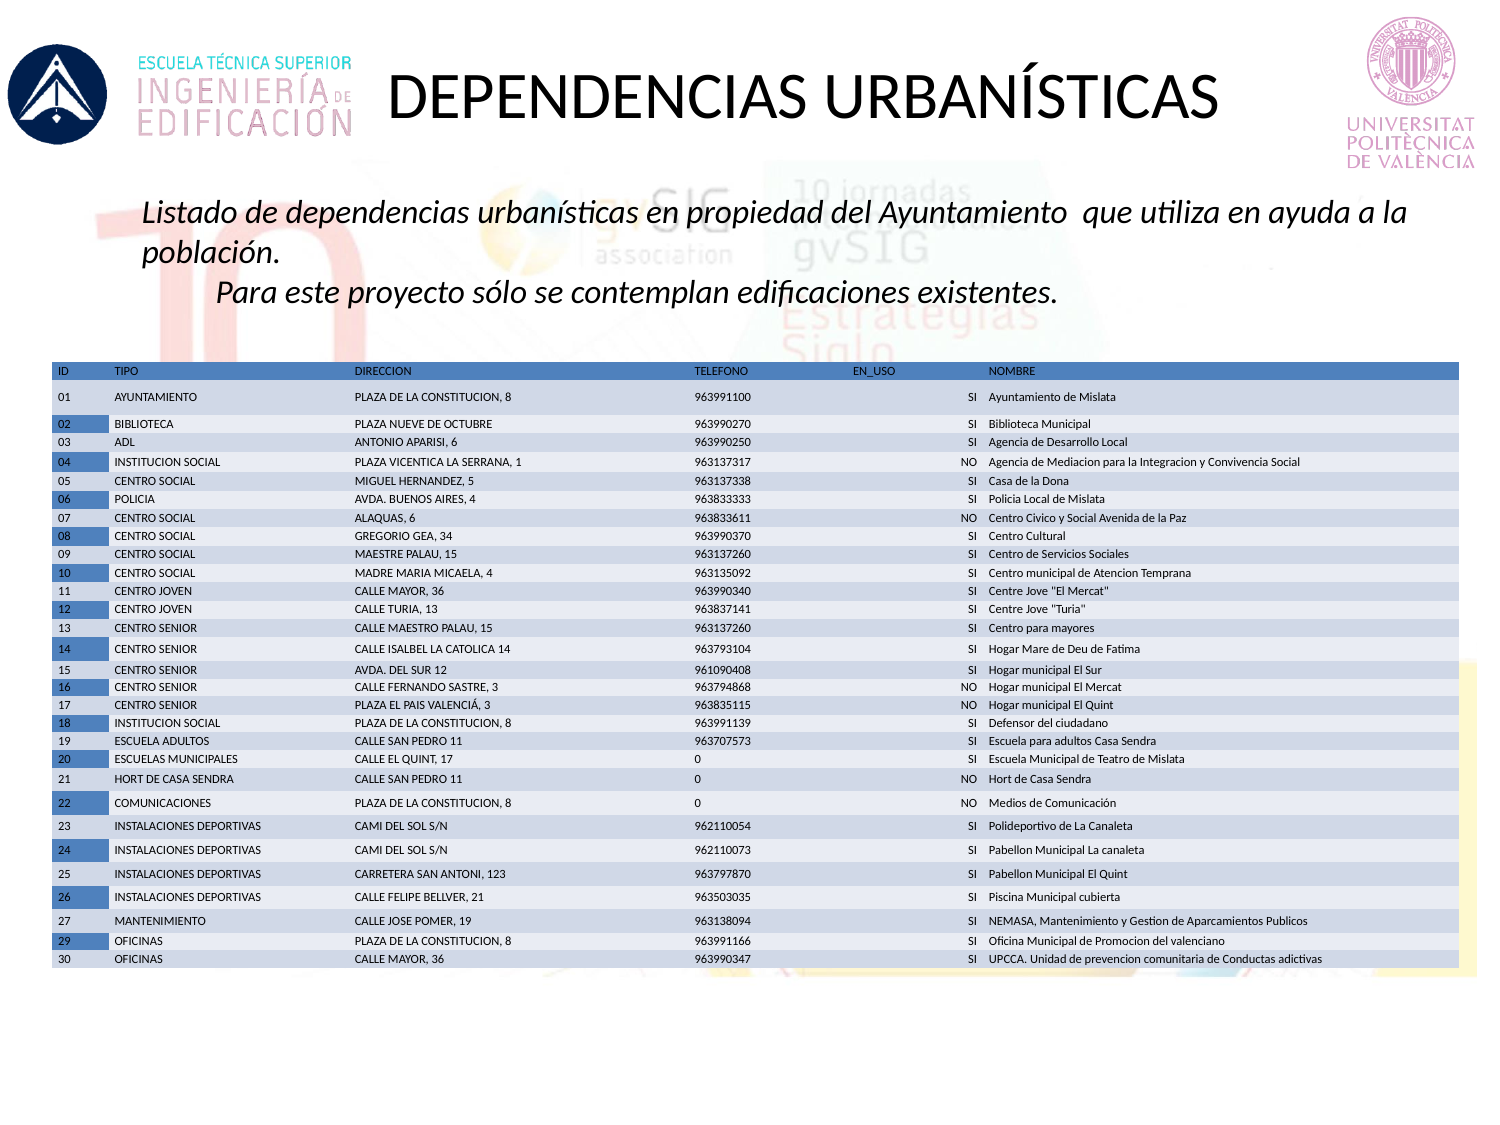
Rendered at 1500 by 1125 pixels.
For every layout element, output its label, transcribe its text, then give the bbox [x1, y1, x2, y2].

table_cell 17 [52, 696, 109, 715]
table_cell CALLE JOSE POMER, 19 [349, 909, 689, 933]
table_cell GREGORIO GEA, 34 [349, 527, 689, 546]
table_cell 12 [52, 601, 109, 619]
table_cell ESCUELAS MUNICIPALES [109, 750, 349, 768]
table_cell Biblioteca Municipal [983, 415, 1459, 433]
table_cell 29 [52, 933, 109, 950]
table_cell Hogar municipal El Sur [983, 661, 1459, 679]
table_cell 963794868 [689, 679, 847, 696]
table_cell 27 [52, 909, 109, 933]
table_cell 962110073 [689, 839, 847, 862]
table_cell 22 [52, 791, 109, 815]
table_cell CARRETERA SAN ANTONI, 123 [349, 862, 689, 886]
table_cell CENTRO SOCIAL [109, 546, 349, 564]
table_cell SI [847, 715, 983, 732]
table_cell SI [847, 839, 983, 862]
table_cell CALLE FERNANDO SASTRE, 3 [349, 679, 689, 696]
table_cell SI [847, 750, 983, 768]
table_cell 06 [52, 491, 109, 509]
table_cell 14 [52, 637, 109, 661]
table_header TELEFONO [689, 362, 847, 380]
table_cell COMUNICACIONES [109, 791, 349, 815]
table_cell CALLE MAESTRO PALAU, 15 [349, 619, 689, 637]
table_cell Hort de Casa Sendra [983, 768, 1459, 791]
table_cell ADL [109, 433, 349, 452]
table_cell 963137260 [689, 619, 847, 637]
table_cell Centro Civico y Social Avenida de la Paz [983, 509, 1459, 527]
table_cell Hogar municipal El Quint [983, 696, 1459, 715]
table_header DIRECCION [349, 362, 689, 380]
table_cell OFICINAS [109, 933, 349, 950]
table_cell Casa de la Dona [983, 472, 1459, 491]
table_cell Oficina Municipal de Promocion del valenciano [983, 933, 1459, 950]
table_cell PLAZA EL PAIS VALENCIÁ, 3 [349, 696, 689, 715]
table_cell INSTITUCION SOCIAL [109, 452, 349, 472]
table_cell BIBLIOTECA [109, 415, 349, 433]
table_cell CALLE ISALBEL LA CATOLICA 14 [349, 637, 689, 661]
table_cell SI [847, 815, 983, 839]
table_header NOMBRE [983, 362, 1459, 380]
table_cell CALLE EL QUINT, 17 [349, 750, 689, 768]
table_cell 21 [52, 768, 109, 791]
table_cell 961090408 [689, 661, 847, 679]
table_cell SI [847, 472, 983, 491]
table_cell CENTRO SOCIAL [109, 472, 349, 491]
table_cell 963833611 [689, 509, 847, 527]
table_cell Defensor del ciudadano [983, 715, 1459, 732]
table_cell MIGUEL HERNANDEZ, 5 [349, 472, 689, 491]
picture [0, 0, 1491, 1125]
table_cell MANTENIMIENTO [109, 909, 349, 933]
table_cell 963991166 [689, 933, 847, 950]
table_cell 963793104 [689, 637, 847, 661]
table_cell 963707573 [689, 732, 847, 750]
table_cell Centro para mayores [983, 619, 1459, 637]
table_cell 16 [52, 679, 109, 696]
table_cell 23 [52, 815, 109, 839]
table_cell Hogar municipal El Mercat [983, 679, 1459, 696]
table_cell 0 [689, 750, 847, 768]
table_cell SI [847, 950, 983, 968]
table_cell Centro Cultural [983, 527, 1459, 546]
table_cell CENTRO SOCIAL [109, 527, 349, 546]
table_cell SI [847, 415, 983, 433]
table_cell ESCUELA ADULTOS [109, 732, 349, 750]
table_cell 05 [52, 472, 109, 491]
table_cell AVDA. BUENOS AIRES, 4 [349, 491, 689, 509]
table_cell 24 [52, 839, 109, 862]
table_cell 963138094 [689, 909, 847, 933]
table_cell SI [847, 564, 983, 582]
table_cell Ayuntamiento de Mislata [983, 380, 1459, 415]
table_cell 963990250 [689, 433, 847, 452]
table_cell 09 [52, 546, 109, 564]
table_cell MAESTRE PALAU, 15 [349, 546, 689, 564]
table_cell 963797870 [689, 862, 847, 886]
table_cell SI [847, 527, 983, 546]
table_cell INSTALACIONES DEPORTIVAS [109, 815, 349, 839]
table_cell CALLE SAN PEDRO 11 [349, 732, 689, 750]
table_cell MADRE MARIA MICAELA, 4 [349, 564, 689, 582]
table_cell POLICIA [109, 491, 349, 509]
table_cell SI [847, 886, 983, 909]
table_cell 03 [52, 433, 109, 452]
table_cell 20 [52, 750, 109, 768]
table_cell NO [847, 509, 983, 527]
table_header ID [52, 362, 109, 380]
table_cell 13 [52, 619, 109, 637]
table_cell OFICINAS [109, 950, 349, 968]
table_cell Centro de Servicios Sociales [983, 546, 1459, 564]
table_cell Agencia de Mediacion para la Integracion y Convivencia Social [983, 452, 1459, 472]
table_cell SI [847, 732, 983, 750]
table_cell NO [847, 679, 983, 696]
table_cell PLAZA DE LA CONSTITUCION, 8 [349, 933, 689, 950]
table_cell ANTONIO APARISI, 6 [349, 433, 689, 452]
table_cell SI [847, 546, 983, 564]
table_cell SI [847, 619, 983, 637]
table_cell CENTRO SENIOR [109, 637, 349, 661]
table_cell Pabellon Municipal La canaleta [983, 839, 1459, 862]
table_cell 962110054 [689, 815, 847, 839]
table_cell 963137338 [689, 472, 847, 491]
table_header EN_USO [847, 362, 983, 380]
table_cell AYUNTAMIENTO [109, 380, 349, 415]
table_cell 963991100 [689, 380, 847, 415]
table_cell CALLE TURIA, 13 [349, 601, 689, 619]
table_cell SI [847, 491, 983, 509]
table_cell CENTRO SENIOR [109, 619, 349, 637]
table_cell NO [847, 768, 983, 791]
table_cell 0 [689, 791, 847, 815]
table_cell 963135092 [689, 564, 847, 582]
table_cell Policia Local de Mislata [983, 491, 1459, 509]
table_cell CENTRO SENIOR [109, 679, 349, 696]
table_cell SI [847, 637, 983, 661]
table_cell INSTALACIONES DEPORTIVAS [109, 839, 349, 862]
table_cell CENTRO JOVEN [109, 601, 349, 619]
table_cell Polideportivo de La Canaleta [983, 815, 1459, 839]
table_cell CENTRO SENIOR [109, 696, 349, 715]
table_cell 963137260 [689, 546, 847, 564]
table_cell CENTRO SOCIAL [109, 564, 349, 582]
table_cell 25 [52, 862, 109, 886]
table_cell INSTALACIONES DEPORTIVAS [109, 862, 349, 886]
table_cell SI [847, 601, 983, 619]
table_cell Pabellon Municipal El Quint [983, 862, 1459, 886]
table_cell 963137317 [689, 452, 847, 472]
table_cell SI [847, 933, 983, 950]
table_cell SI [847, 433, 983, 452]
table_cell ALAQUAS, 6 [349, 509, 689, 527]
table_cell PLAZA DE LA CONSTITUCION, 8 [349, 715, 689, 732]
table_cell PLAZA NUEVE DE OCTUBRE [349, 415, 689, 433]
table_cell 30 [52, 950, 109, 968]
table_cell Escuela Municipal de Teatro de Mislata [983, 750, 1459, 768]
table_cell 26 [52, 886, 109, 909]
table_cell SI [847, 862, 983, 886]
table_cell 963503035 [689, 886, 847, 909]
table_cell INSTALACIONES DEPORTIVAS [109, 886, 349, 909]
text_box DEPENDENCIAS URBANÍSTICAS [324, 44, 1284, 140]
table_cell NEMASA, Mantenimiento y Gestion de Aparcamientos Publicos [983, 909, 1459, 933]
table_cell PLAZA VICENTICA LA SERRANA, 1 [349, 452, 689, 472]
table_cell 963991139 [689, 715, 847, 732]
table_cell Hogar Mare de Deu de Fatima [983, 637, 1459, 661]
table_cell 01 [52, 380, 109, 415]
table_header TIPO [109, 362, 349, 380]
table_cell CENTRO SENIOR [109, 661, 349, 679]
table_cell Medios de Comunicación [983, 791, 1459, 815]
table_cell INSTITUCION SOCIAL [109, 715, 349, 732]
table_cell NO [847, 791, 983, 815]
table_cell 08 [52, 527, 109, 546]
table_cell HORT DE CASA SENDRA [109, 768, 349, 791]
table_cell Escuela para adultos Casa Sendra [983, 732, 1459, 750]
table_cell 963990270 [689, 415, 847, 433]
table_cell CALLE FELIPE BELLVER, 21 [349, 886, 689, 909]
table_cell 963835115 [689, 696, 847, 715]
table_cell Centre Jove "El Mercat" [983, 582, 1459, 601]
table_cell SI [847, 909, 983, 933]
table_cell CENTRO JOVEN [109, 582, 349, 601]
table_cell 19 [52, 732, 109, 750]
table_cell Agencia de Desarrollo Local [983, 433, 1459, 452]
table_cell AVDA. DEL SUR 12 [349, 661, 689, 679]
table_cell 10 [52, 564, 109, 582]
table_cell 11 [52, 582, 109, 601]
table_cell PLAZA DE LA CONSTITUCION, 8 [349, 380, 689, 415]
table_cell Piscina Municipal cubierta [983, 886, 1459, 909]
table_cell 15 [52, 661, 109, 679]
table_cell Centre Jove "Turia" [983, 601, 1459, 619]
table_cell 18 [52, 715, 109, 732]
table_cell 963837141 [689, 601, 847, 619]
table_cell Centro municipal de Atencion Temprana [983, 564, 1459, 582]
table_cell CAMI DEL SOL S/N [349, 839, 689, 862]
table_cell UPCCA. Unidad de prevencion comunitaria de Conductas adictivas [983, 950, 1459, 968]
table_cell SI [847, 661, 983, 679]
table_cell SI [847, 582, 983, 601]
table_cell CALLE MAYOR, 36 [349, 950, 689, 968]
table_cell 963990340 [689, 582, 847, 601]
table_cell 963833333 [689, 491, 847, 509]
table_cell 04 [52, 452, 109, 472]
table_cell SI [847, 380, 983, 415]
table_cell 0 [689, 768, 847, 791]
table_cell 963990347 [689, 950, 847, 968]
text_box Listado de dependencias urbanísticas en propiedad del Ayuntamiento que utiliza en ayuda a la población. Para este proyecto sólo se contemplan edificaciones existentes. [52, 182, 1459, 318]
table_cell PLAZA DE LA CONSTITUCION, 8 [349, 791, 689, 815]
table_cell NO [847, 452, 983, 472]
table_cell NO [847, 696, 983, 715]
table_cell CENTRO SOCIAL [109, 509, 349, 527]
table_cell CALLE SAN PEDRO 11 [349, 768, 689, 791]
table_cell 963990370 [689, 527, 847, 546]
table_cell CALLE MAYOR, 36 [349, 582, 689, 601]
table_cell CAMI DEL SOL S/N [349, 815, 689, 839]
table_cell 02 [52, 415, 109, 433]
table_cell 07 [52, 509, 109, 527]
